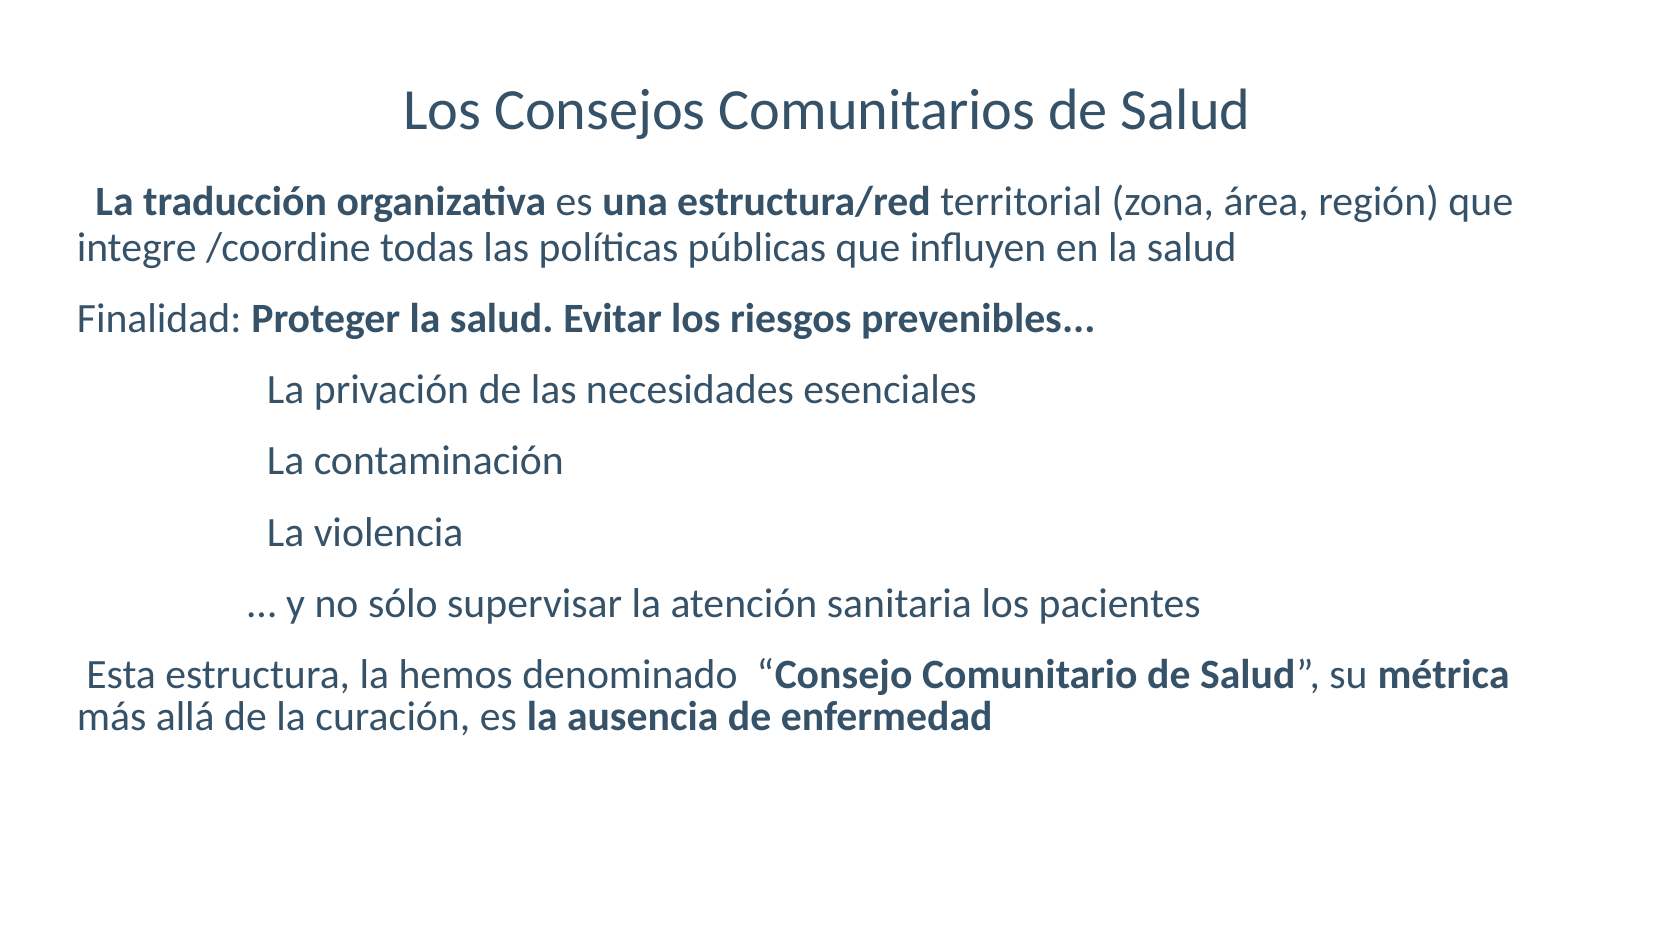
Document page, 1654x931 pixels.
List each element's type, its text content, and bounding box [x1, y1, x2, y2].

list La traducción organizativa es una estructura/red territorial (zona, área, región) que integre /coordine todas las políticas públicas que influyen en la salud Finalidad: Proteger la salud. Evitar los riesgos prevenibles... La privación de las necesidades esenciales La contaminación La violencia … y no sólo supervisar la atención sanitaria los pacientes Esta estructura, la hemos denominado “Consejo Comunitario de Salud”, su métrica más allá de la curación, es la ausencia de enfermedad [76, 155, 1565, 827]
title Los Consejos Comunitarios de Salud [82, 37, 1571, 193]
